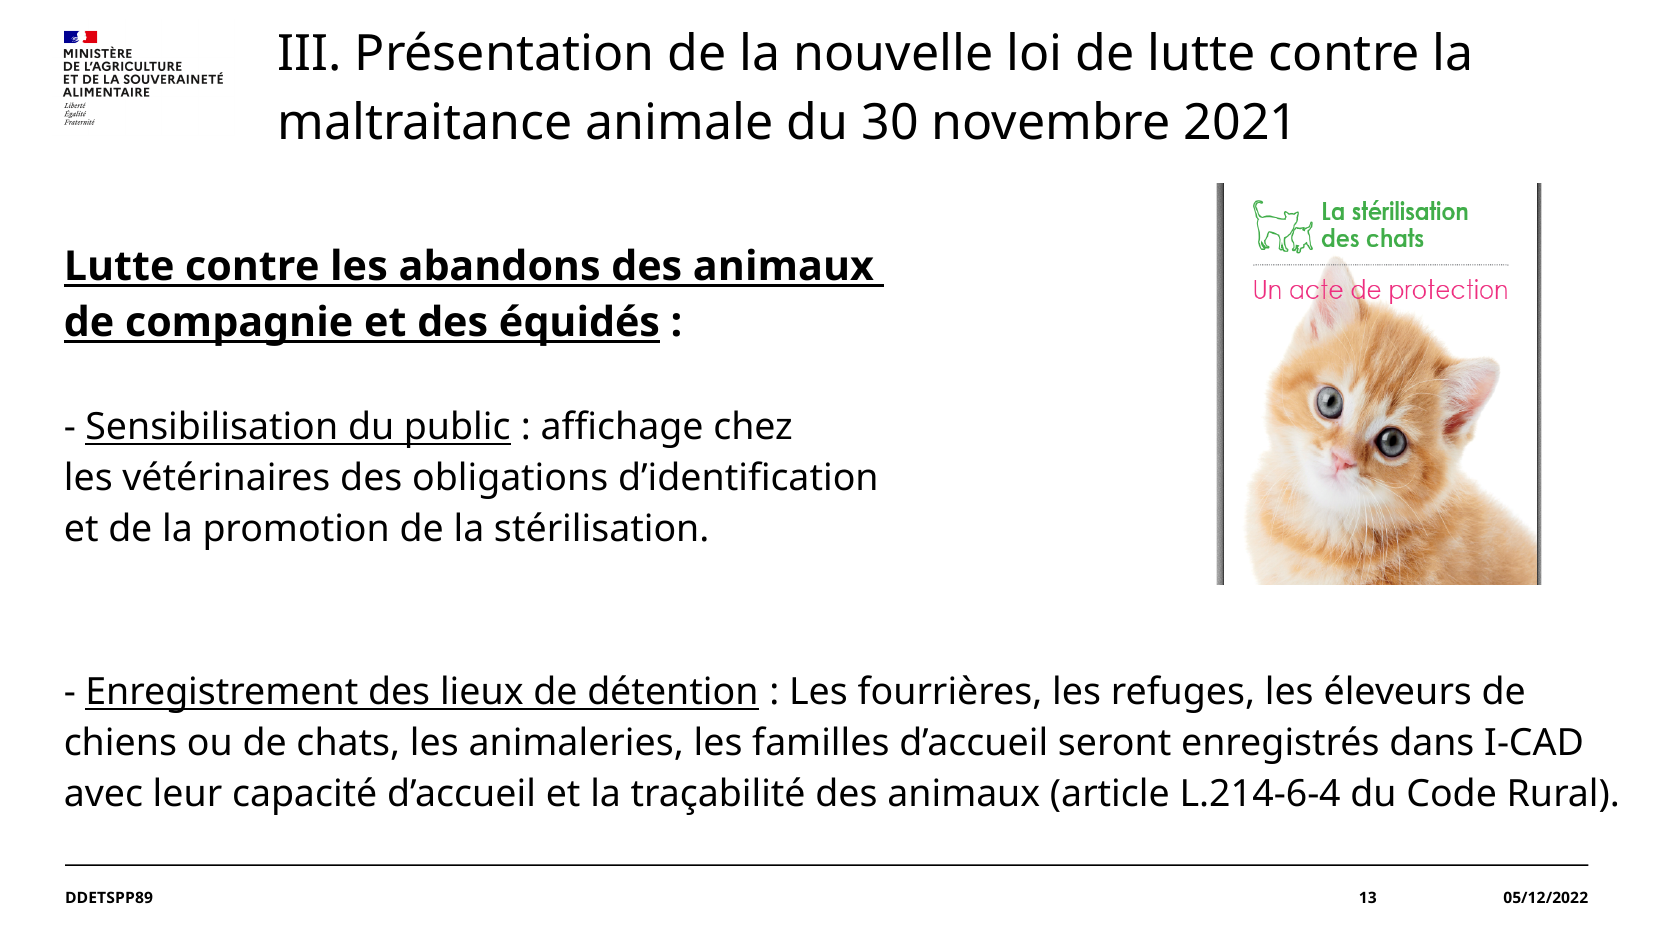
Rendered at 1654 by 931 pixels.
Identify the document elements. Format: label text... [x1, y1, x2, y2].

slide_number 13 [1132, 864, 1377, 931]
picture [52, 19, 206, 136]
list Lutte contre les abandons des animaux de compagnie et des équidés : - Sensibilisation du public : affichage chez les vétérinaires des obligations d’identification et de la promotion de la stérilisation. - Enregistrement des lieux de détention : Les fourrières, les refuges, les éleveurs de chiens ou de chats, les animaleries, les familles d’accueil seront enregistrés dans I-CAD avec leur capacité d’accueil et la traçabilité des animaux (article L.214-6-4 du Code Rural). [0, 171, 1625, 851]
picture [1216, 183, 1542, 585]
footer DDETSPP89 [65, 864, 1132, 931]
title III. Présentation de la nouvelle loi de lutte contre la maltraitance animale du 30 novembre 2021 [206, 0, 1654, 172]
slide_number 05/12/2022 [1377, 864, 1589, 931]
